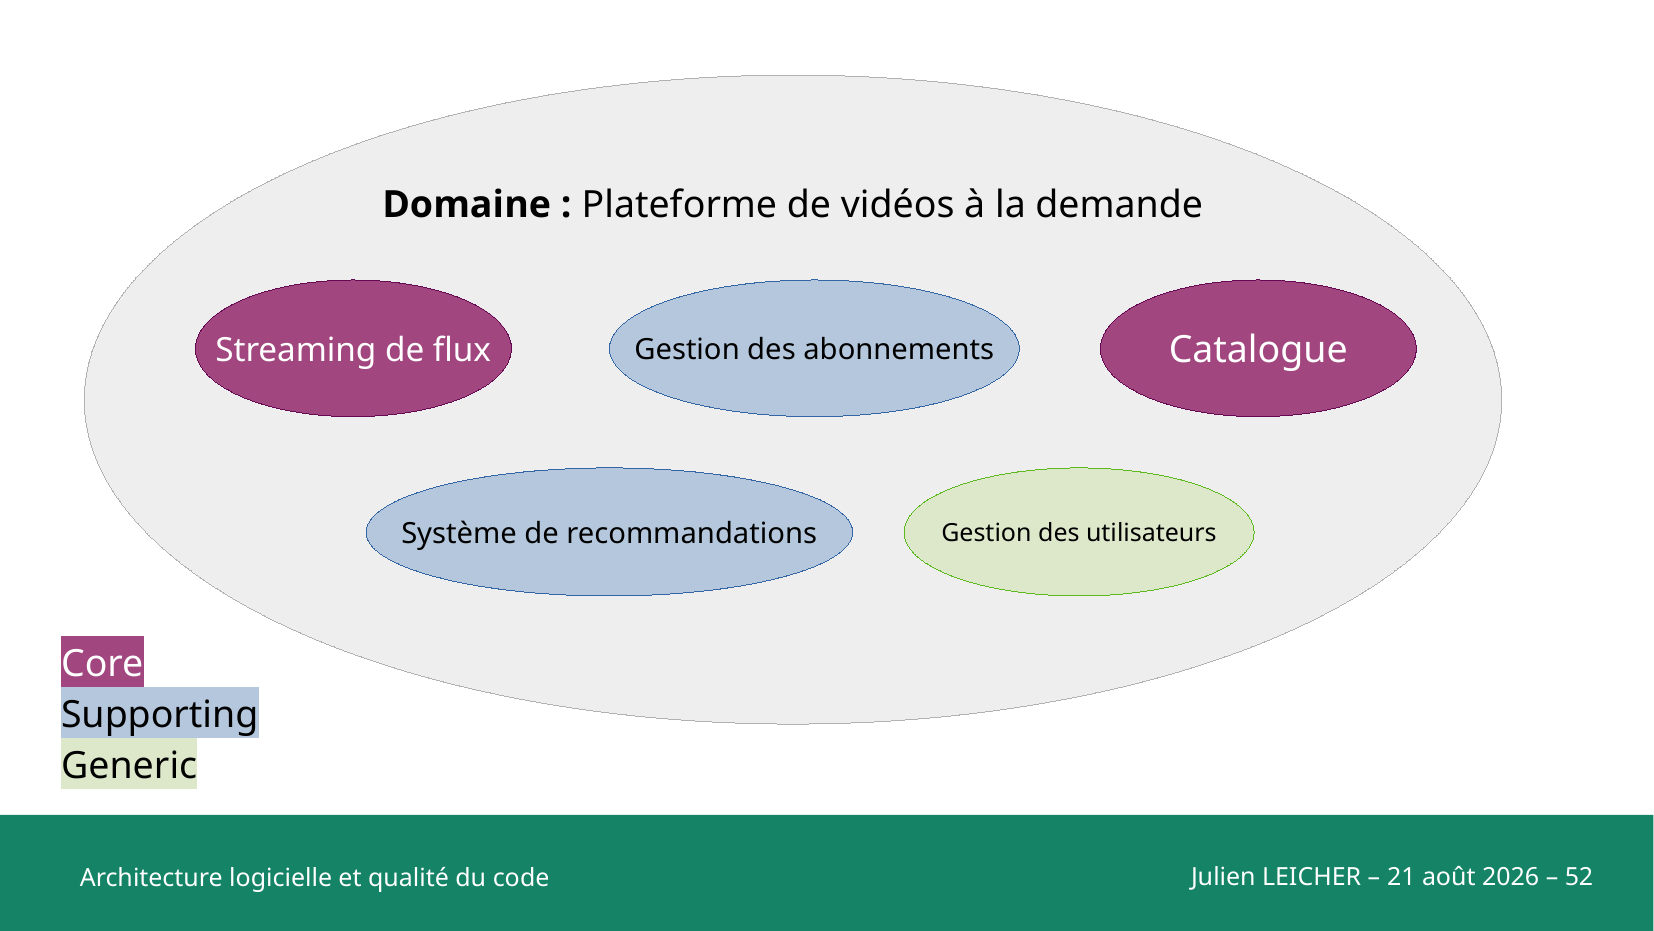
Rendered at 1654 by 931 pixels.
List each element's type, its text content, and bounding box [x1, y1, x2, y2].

text_box Julien LEICHER – 7 mars 2022 – <numéro> [0, 814, 1654, 931]
text_box Gestion des abonnements [609, 279, 1020, 417]
text_box Domaine : Plateforme de vidéos à la demande [84, 75, 1502, 725]
text_box Système de recommandations [366, 467, 853, 596]
text_box Gestion des utilisateurs [904, 467, 1255, 596]
text_box Core Supporting Generic [46, 628, 303, 780]
text_box Architecture logicielle et qualité du code [64, 852, 798, 898]
text_box Catalogue [1100, 279, 1417, 417]
text_box Streaming de flux [195, 279, 512, 417]
